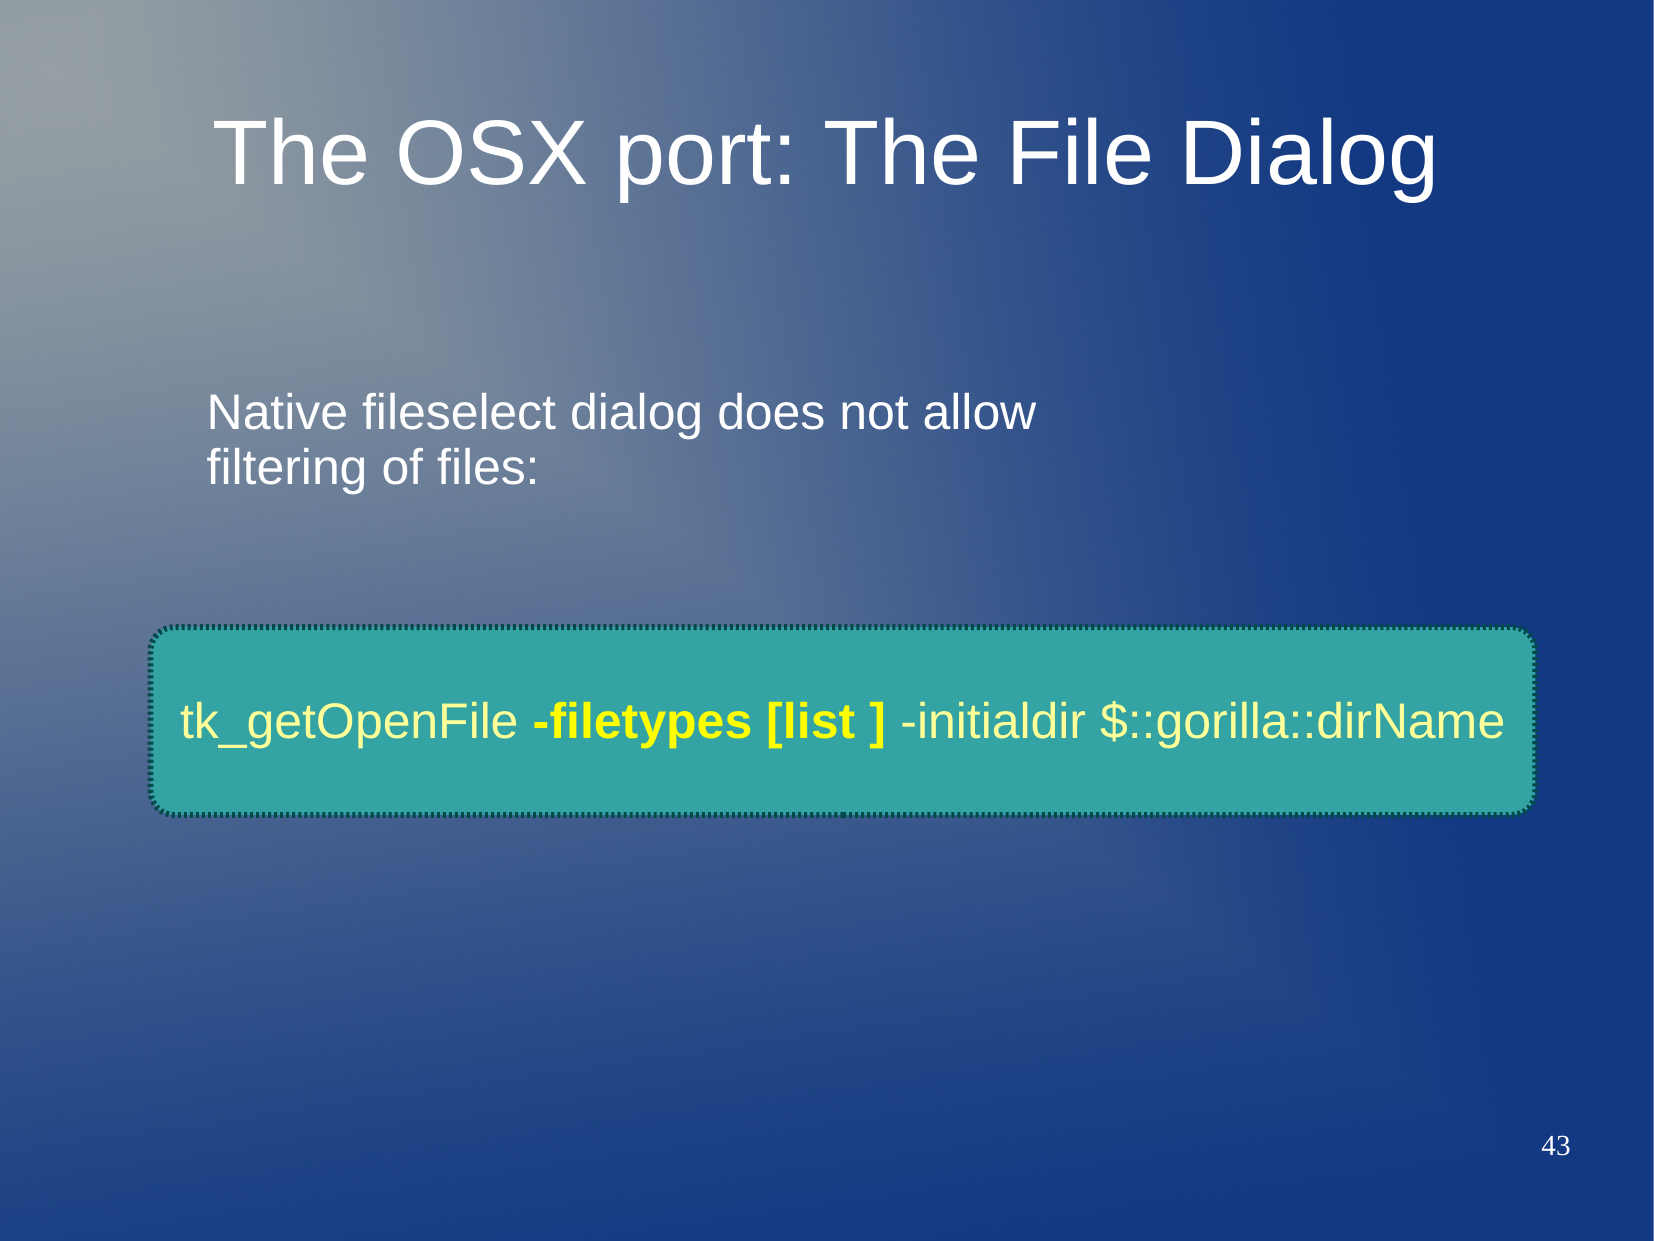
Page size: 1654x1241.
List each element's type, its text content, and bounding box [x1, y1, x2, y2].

picture [0, 0, 1654, 1241]
text_box Native fileselect dialog does not allow filtering of files: [206, 383, 1211, 496]
title The OSX port: The File Dialog [82, 49, 1571, 257]
text_box [206, 815, 1477, 1004]
text_box tk_getOpenFile -filetypes [list ] -initialdir $::gorilla::dirName [150, 627, 1536, 815]
